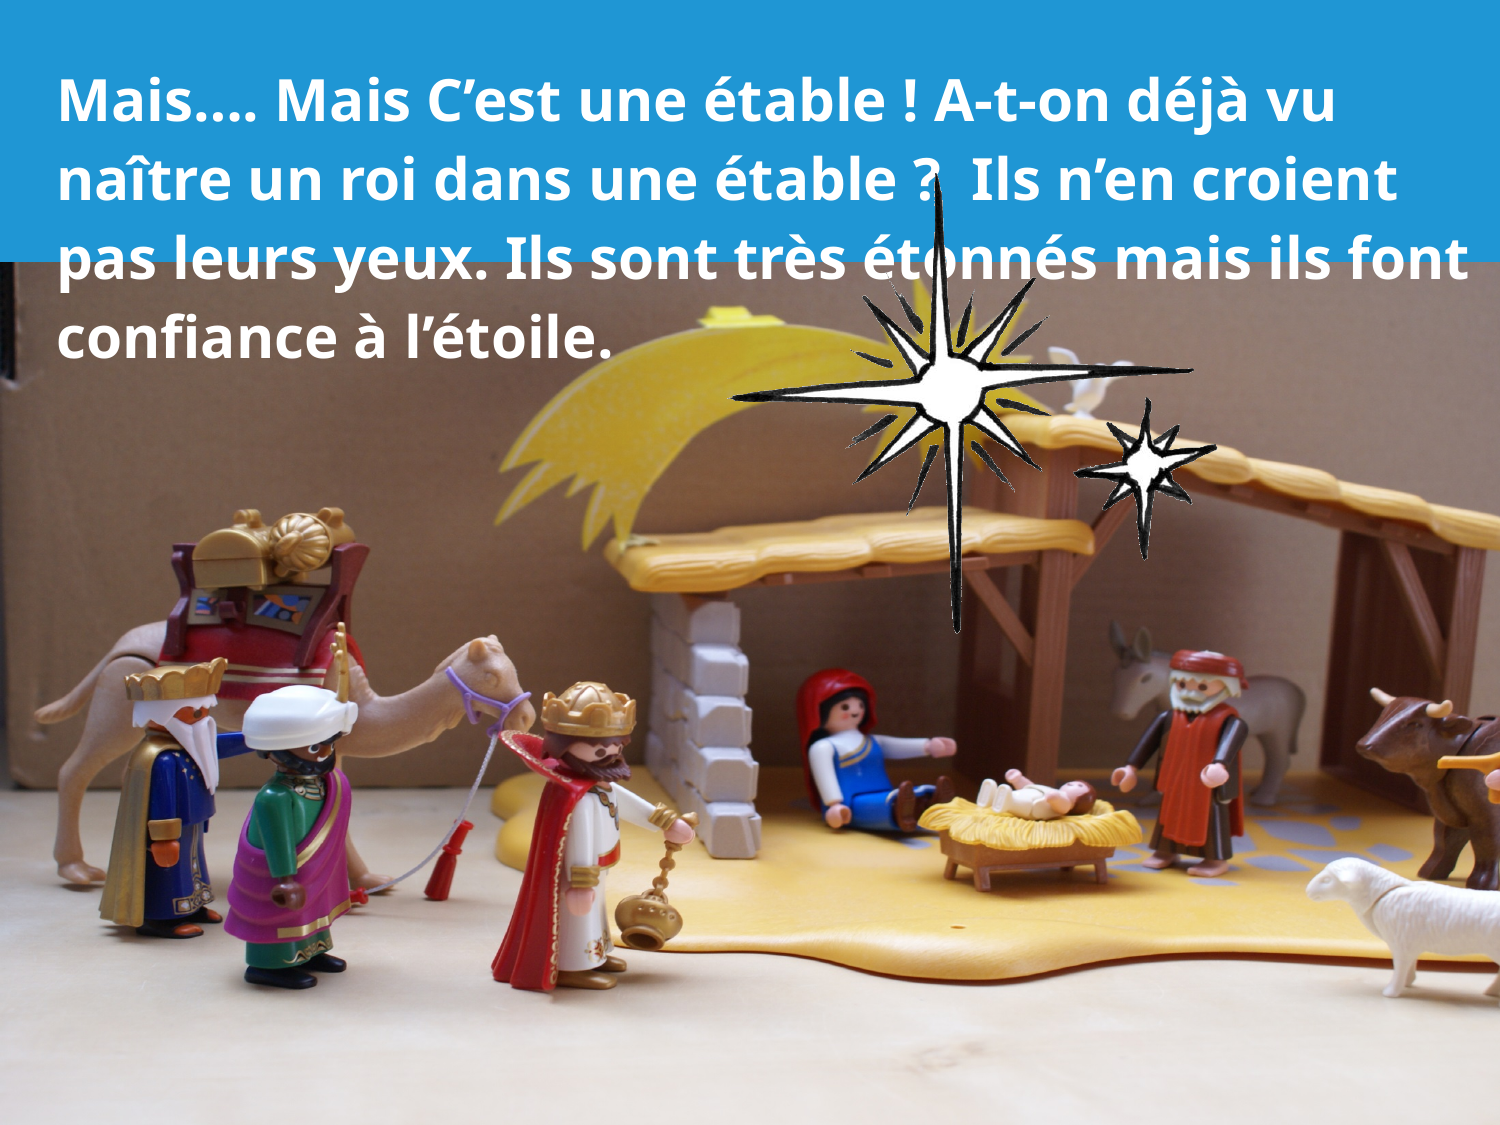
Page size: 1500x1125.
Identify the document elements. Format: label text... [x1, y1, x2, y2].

text_box Mais…. Mais C’est une étable ! A-t-on déjà vu naître un roi dans une étable ? Ils n’en croient pas leurs yeux. Ils sont très étonnés mais ils font confiance à l’étoile. [41, 0, 1500, 384]
picture [0, 172, 1500, 1125]
